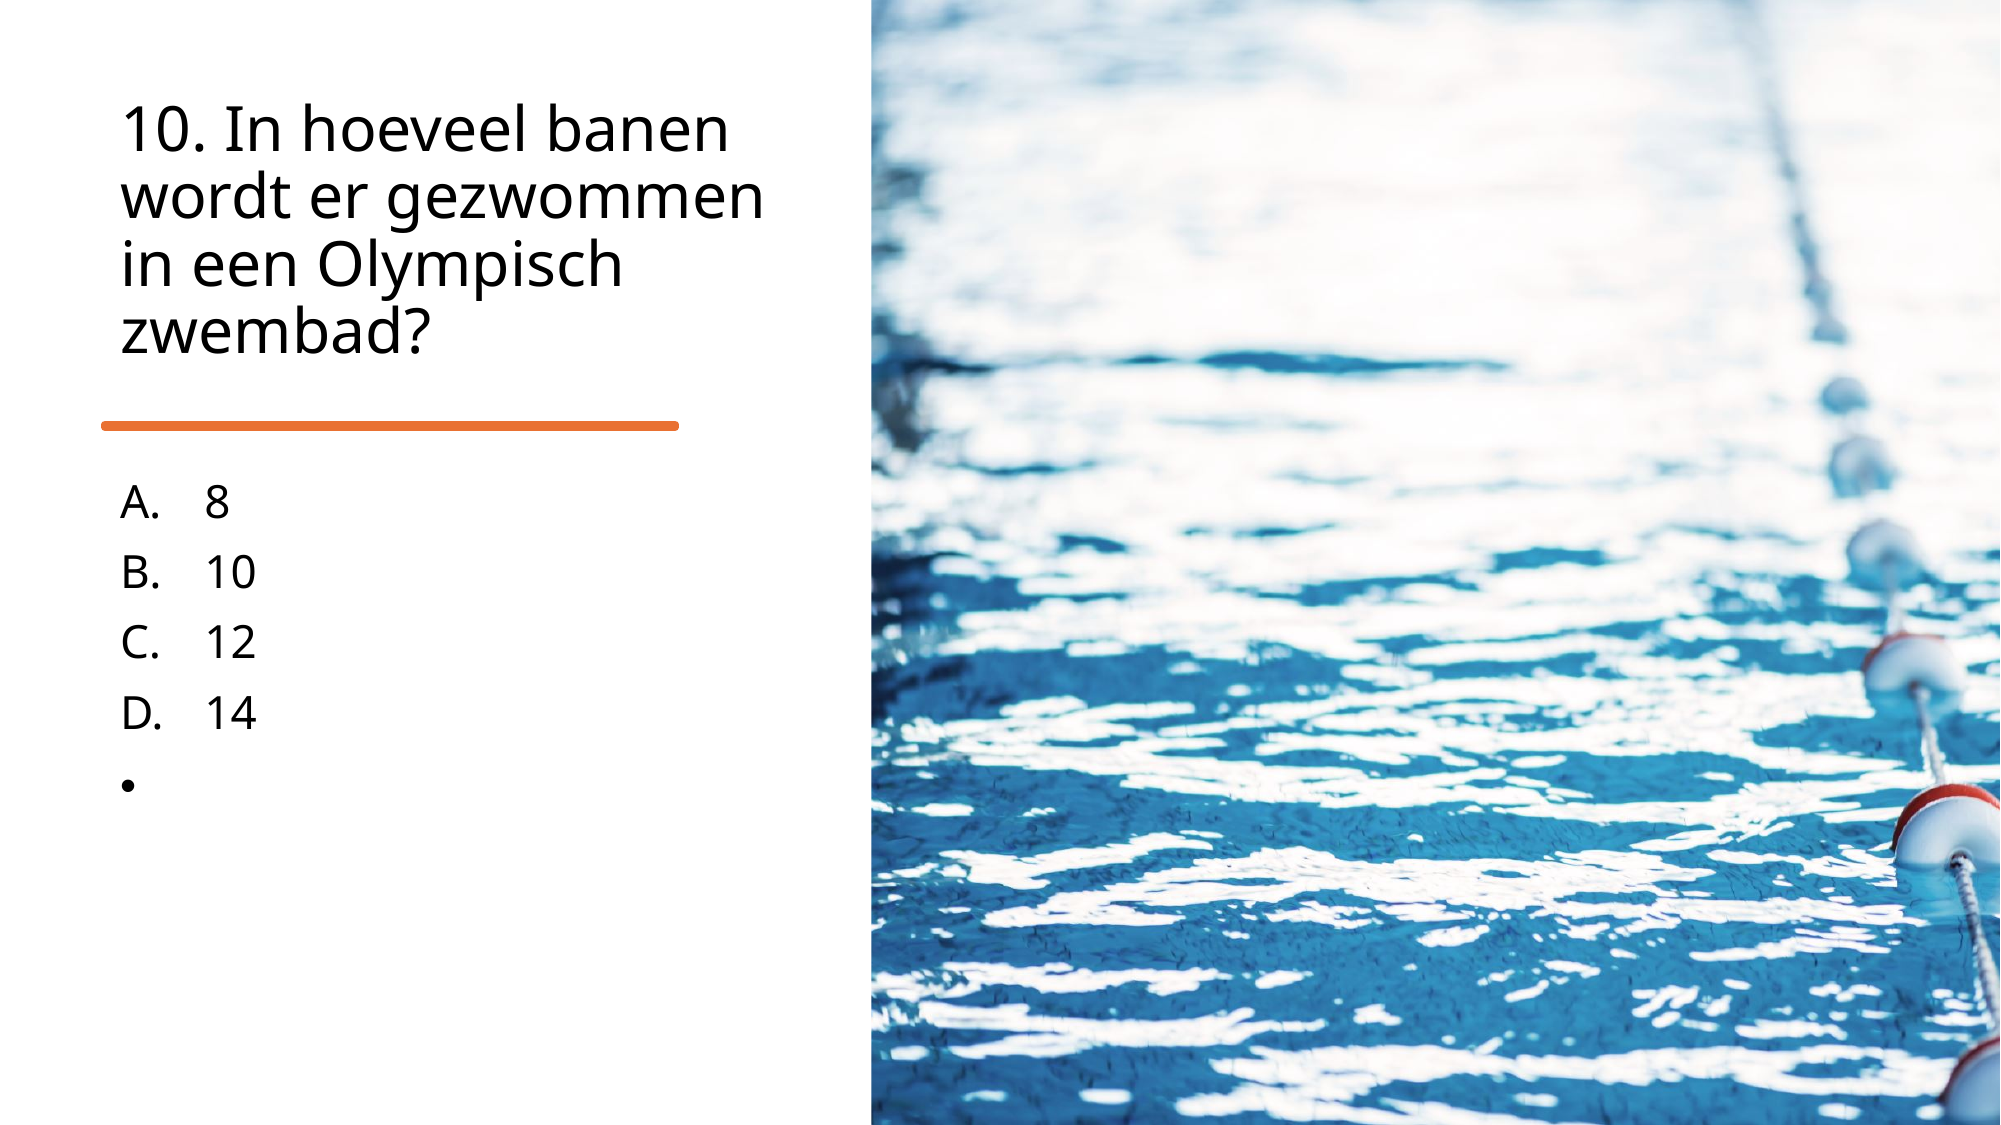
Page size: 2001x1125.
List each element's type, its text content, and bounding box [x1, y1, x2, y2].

text_box [0, 0, 871, 1125]
list 8 10 12 14 [105, 471, 802, 1016]
title 10. In hoeveel banen wordt er gezwommen in een Olympisch zwembad? [105, 53, 822, 375]
picture [871, 0, 2000, 1125]
